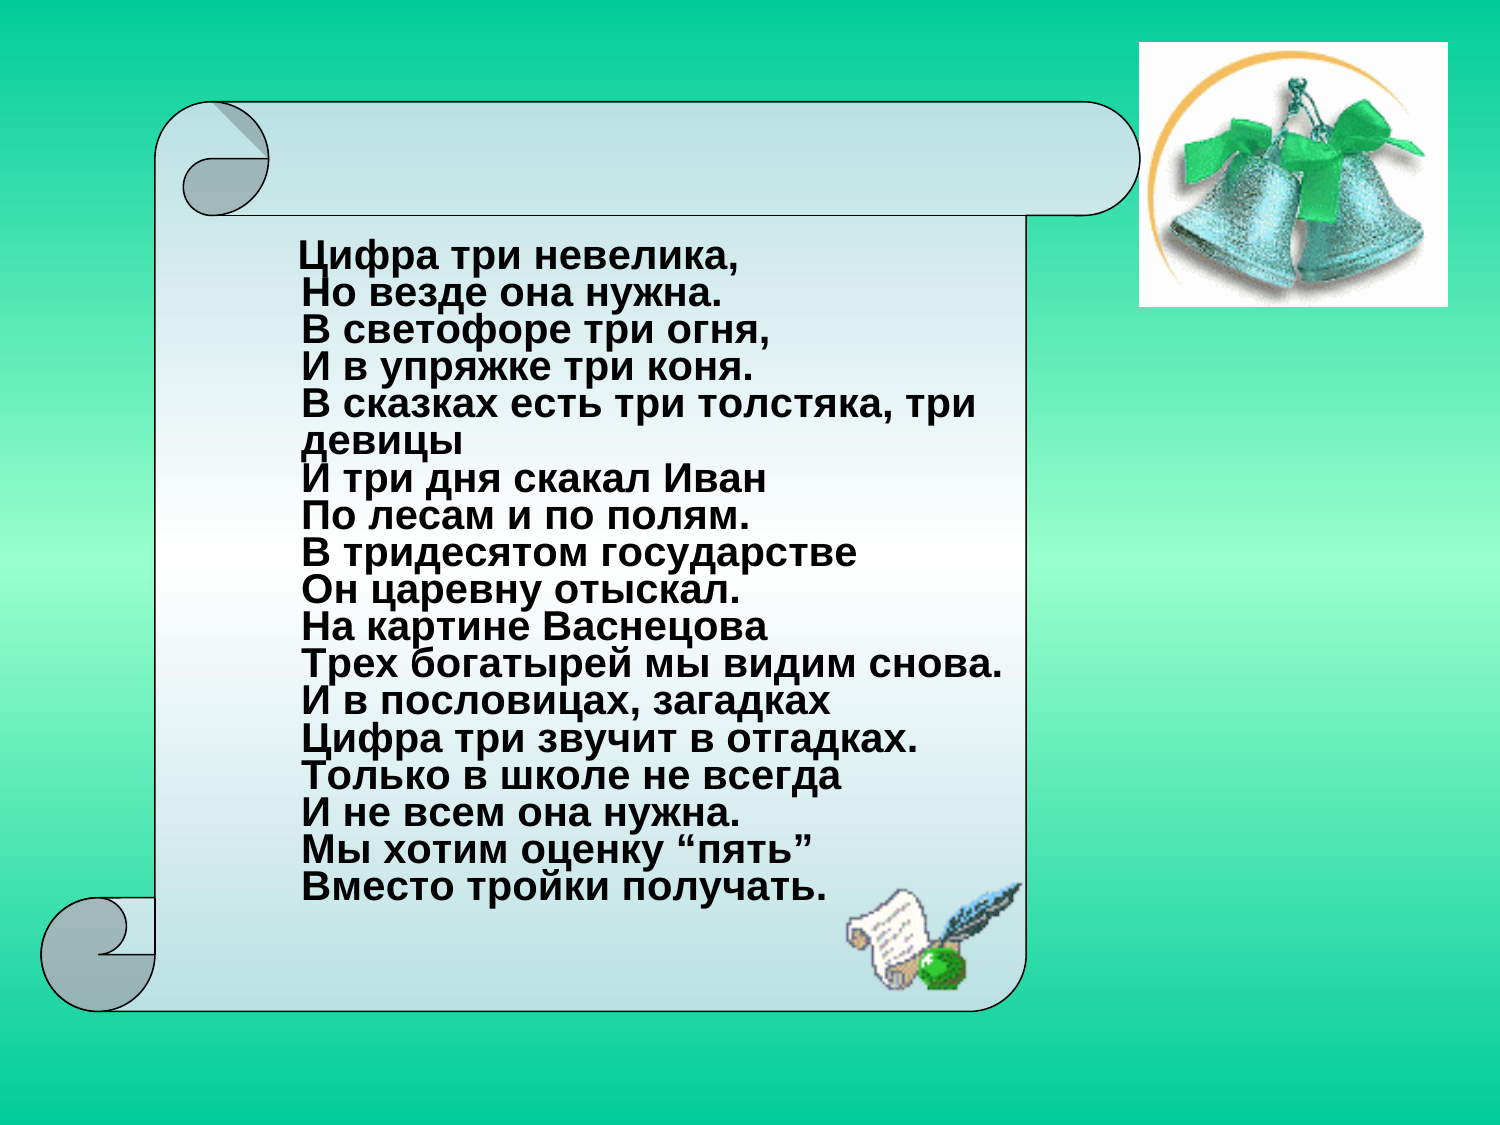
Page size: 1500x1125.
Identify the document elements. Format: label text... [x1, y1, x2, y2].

text_box [41, 101, 1140, 1012]
picture [844, 881, 1026, 994]
list Цифра три невелика, Но везде она нужна. В светофоре три огня, И в упряжке три коня. В сказках есть три толстяка, три девицы И три дня скакал Иван По лесам и по полям. В тридесятом государстве Он царевну отыскал. На картине Васнецова Трех богатырей мы видим снова. И в пословицах, загадках Цифра три звучит в отгадках. Только в школе не всегда И не всем она нужна. Мы хотим оценку “пять” Вместо тройки получать. [230, 231, 1117, 977]
picture [1139, 42, 1448, 307]
